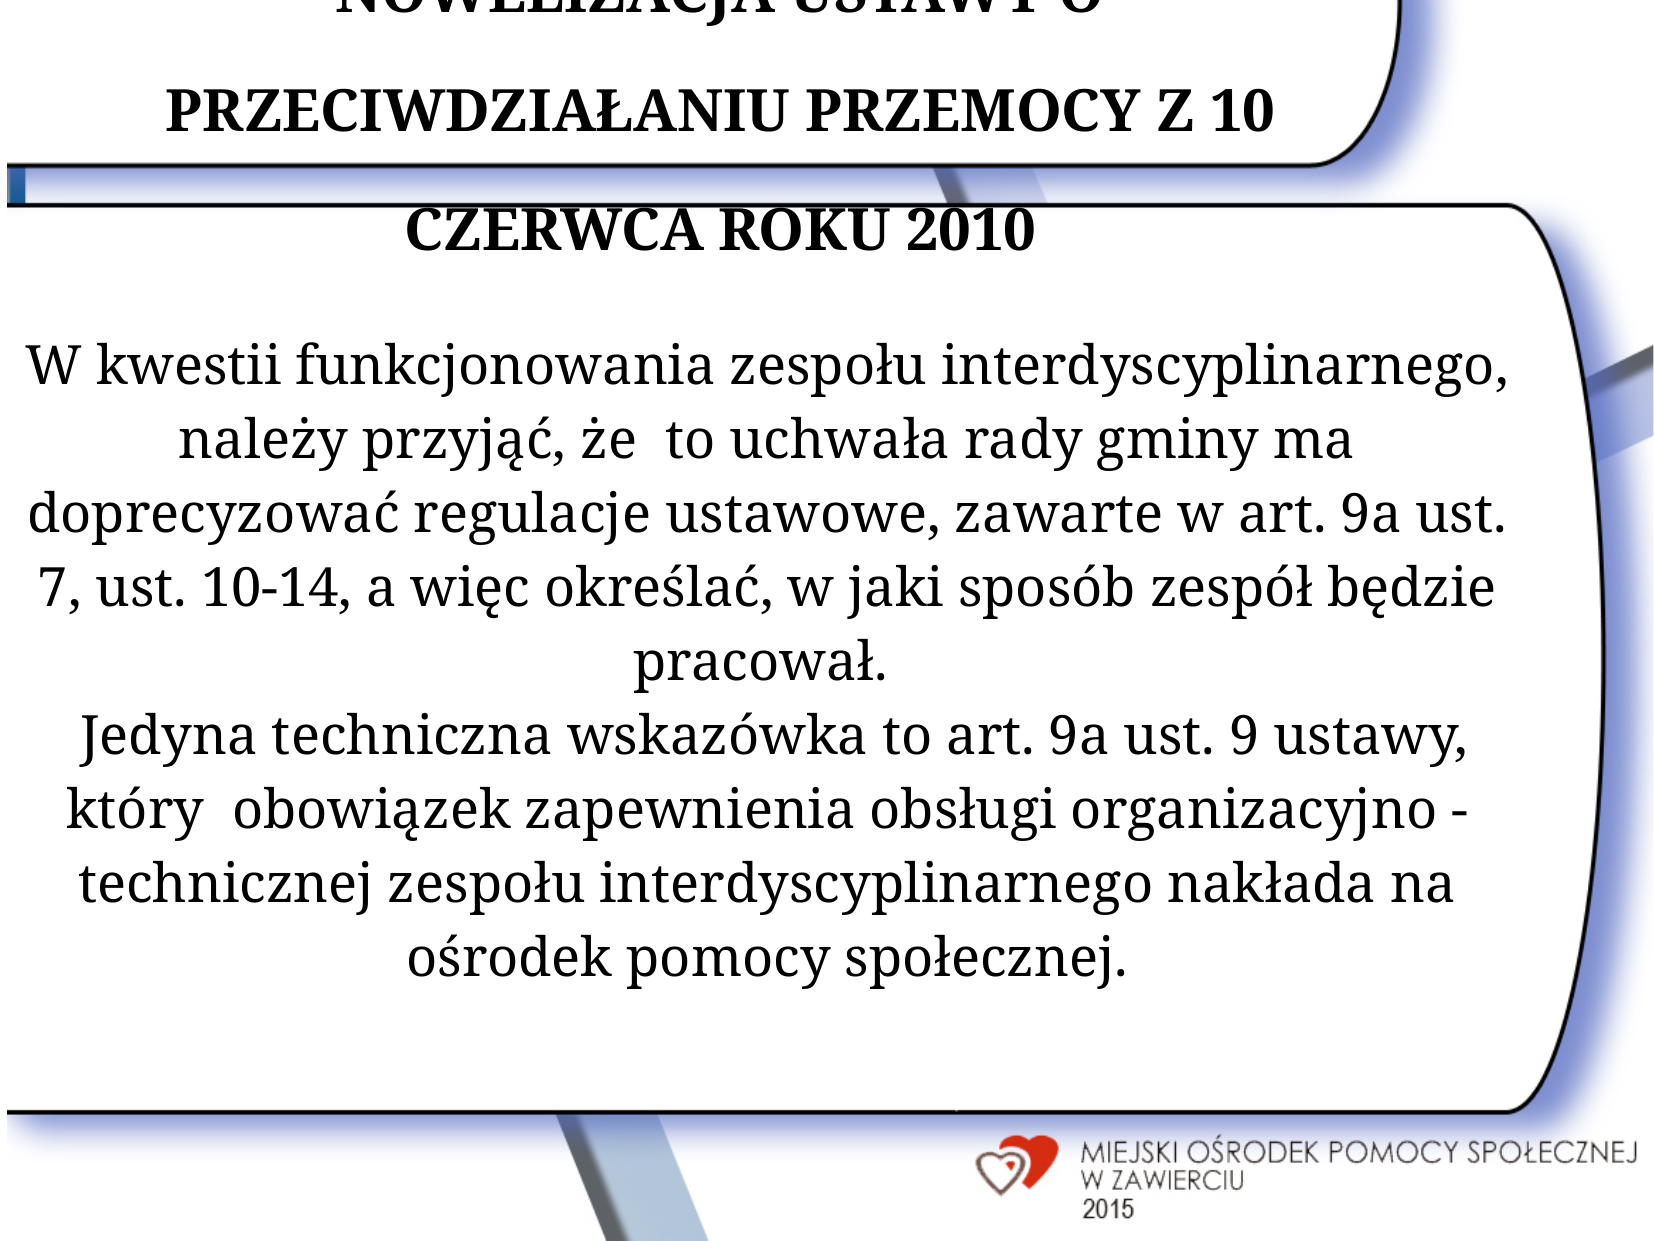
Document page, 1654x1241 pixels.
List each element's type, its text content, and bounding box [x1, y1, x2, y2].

title NOWELIZACJA USTAWY O PRZECIWDZIAŁANIU PRZEMOCY Z 10 CZERWCA ROKU 2010 [0, 0, 1418, 179]
subtitle W kwestii funkcjonowania zespołu interdyscyplinarnego, należy przyjąć, że to uchwała rady gminy ma doprecyzować regulacje ustawowe, zawarte w art. 9a ust. 7, ust. 10-14, a więc określać, w jaki sposób zespół będzie pracował. Jedyna techniczna wskazówka to art. 9a ust. 9 ustawy, który obowiązek zapewnienia obsługi organizacyjno - technicznej zespołu interdyscyplinarnego nakłada na ośrodek pomocy społecznej. [23, 220, 1512, 1099]
picture [7, 0, 1654, 1241]
